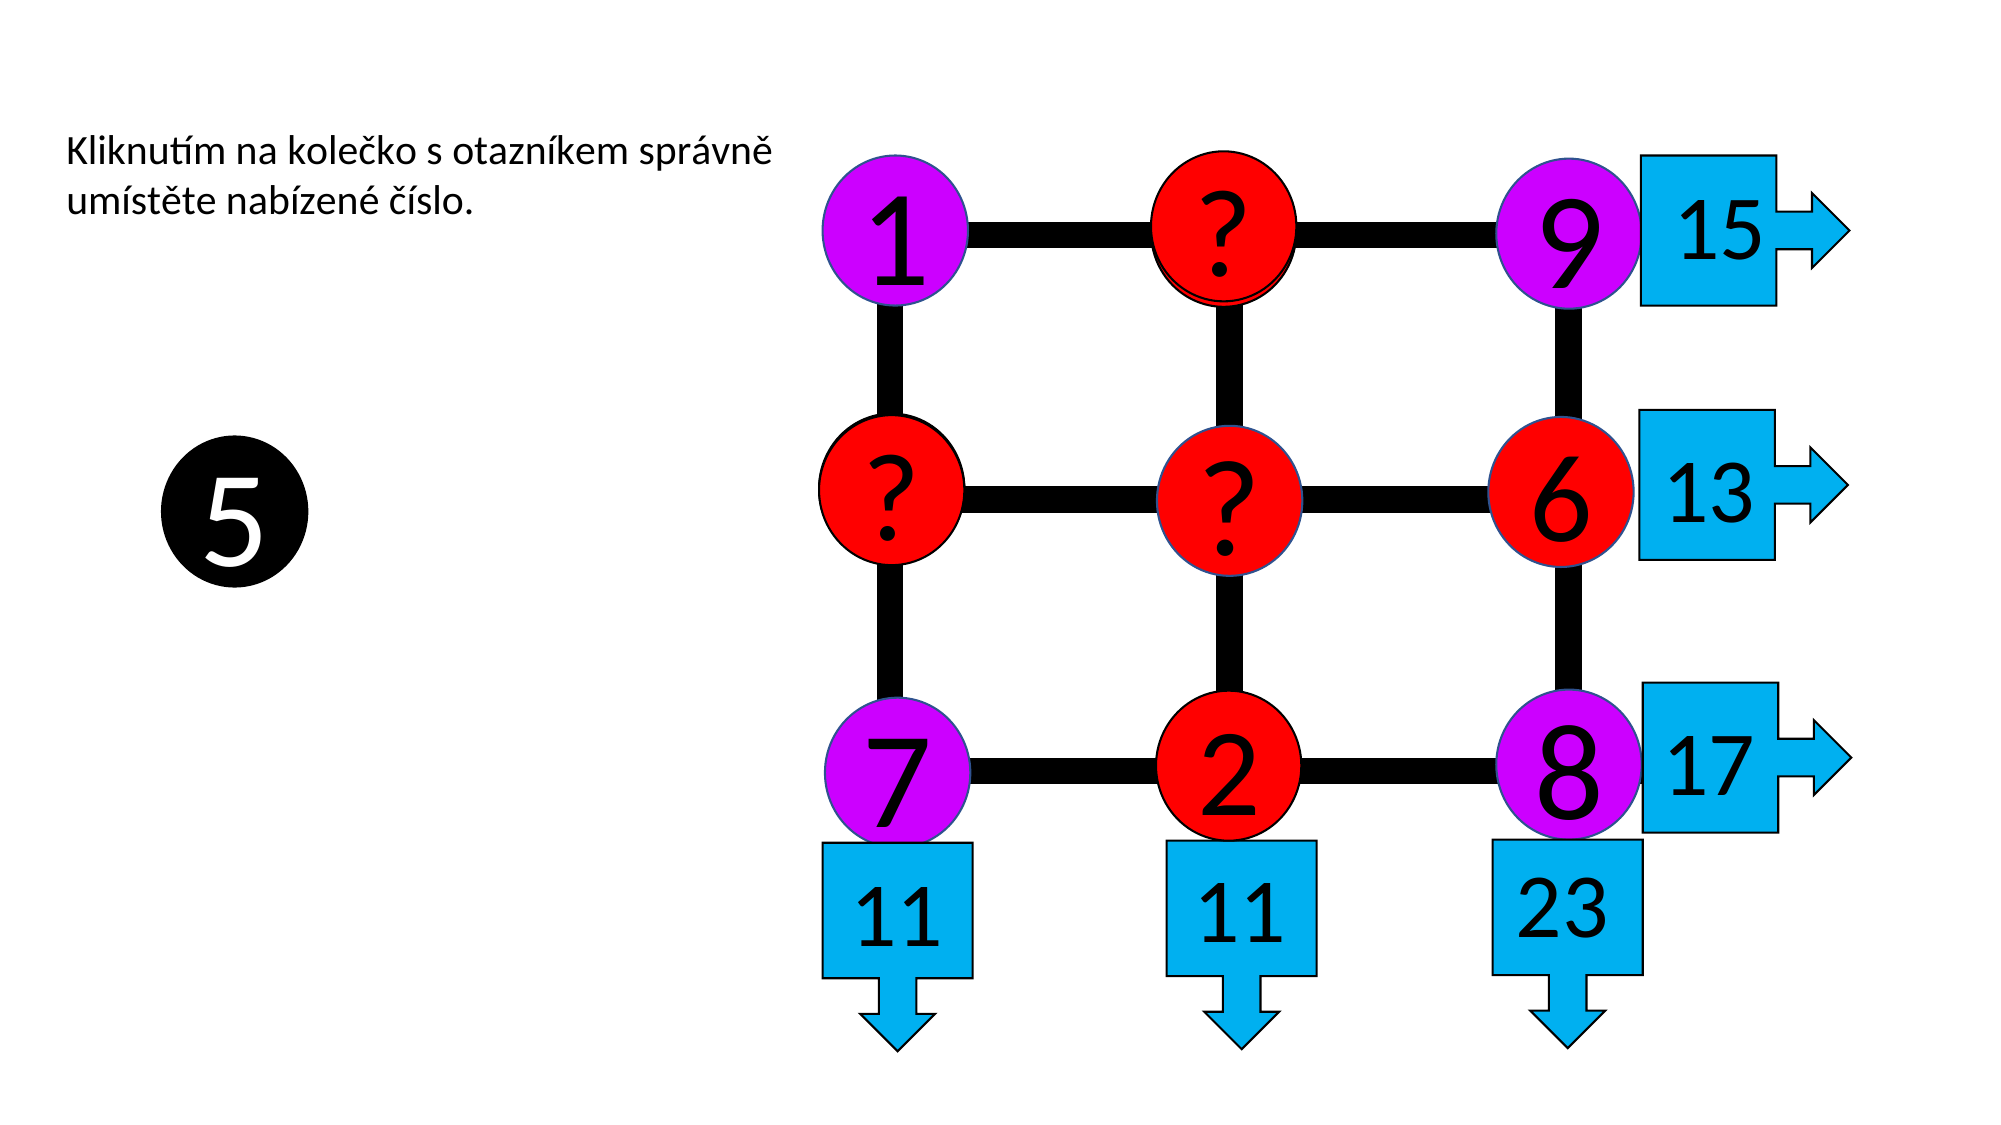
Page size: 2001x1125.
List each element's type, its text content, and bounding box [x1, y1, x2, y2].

text_box 11 [1178, 842, 1302, 969]
text_box 17 [1647, 695, 1771, 822]
text_box [1300, 759, 1498, 784]
text_box [1216, 305, 1242, 426]
text_box 8 [1496, 689, 1642, 837]
text_box ? [1150, 151, 1297, 302]
text_box [1166, 840, 1317, 1050]
text_box [1781, 192, 1850, 268]
text_box 23 [1501, 837, 1624, 964]
text_box [824, 449, 830, 460]
text_box [1556, 308, 1581, 419]
text_box ? [1156, 425, 1303, 576]
text_box ? [819, 415, 965, 566]
text_box [954, 450, 959, 459]
text_box 13 [1647, 423, 1771, 549]
text_box 11 [835, 847, 959, 974]
text_box [830, 304, 954, 449]
text_box [1640, 155, 1777, 306]
text_box 5 [1151, 239, 1296, 307]
text_box [1640, 682, 1852, 833]
text_box [1639, 409, 1848, 560]
text_box 9 [1496, 158, 1640, 309]
text_box [1216, 575, 1242, 691]
text_box 2 [1156, 690, 1302, 841]
text_box [1295, 223, 1497, 248]
text_box 1 [822, 155, 968, 306]
text_box [970, 759, 1158, 784]
text_box [877, 564, 903, 700]
text_box [1302, 487, 1490, 512]
text_box [822, 842, 973, 1052]
text_box Kliknutím na kolečko s otazníkem správně umístěte nabízené číslo. [51, 114, 789, 231]
text_box [1556, 565, 1581, 690]
text_box 7 [824, 697, 971, 842]
text_box 5 [161, 436, 308, 587]
text_box [967, 223, 1152, 248]
text_box [1492, 839, 1643, 1049]
text_box 15 [1658, 160, 1781, 286]
text_box 6 [1488, 416, 1634, 567]
text_box [962, 487, 1158, 512]
